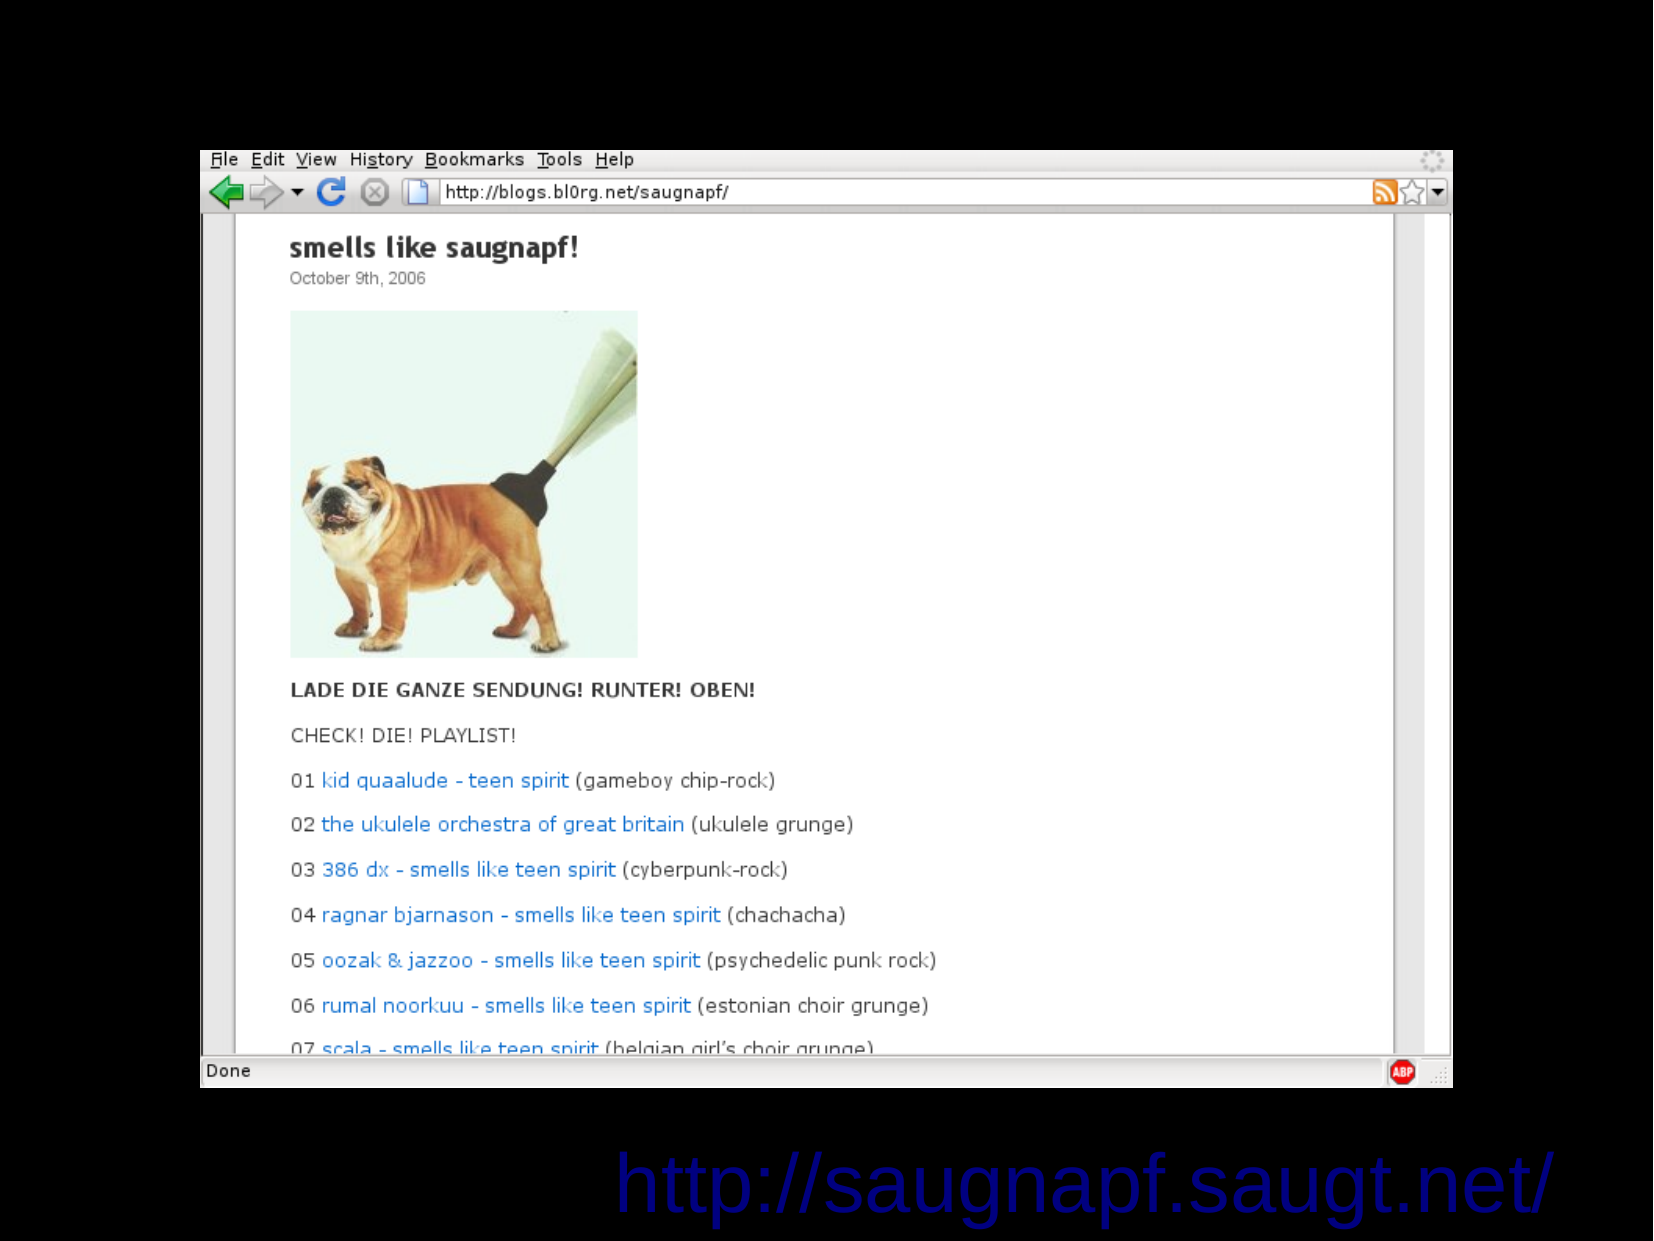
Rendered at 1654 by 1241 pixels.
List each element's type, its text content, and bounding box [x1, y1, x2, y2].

picture [200, 150, 1453, 1088]
text_box http://saugnapf.saugt.net/ [600, 1130, 1576, 1238]
